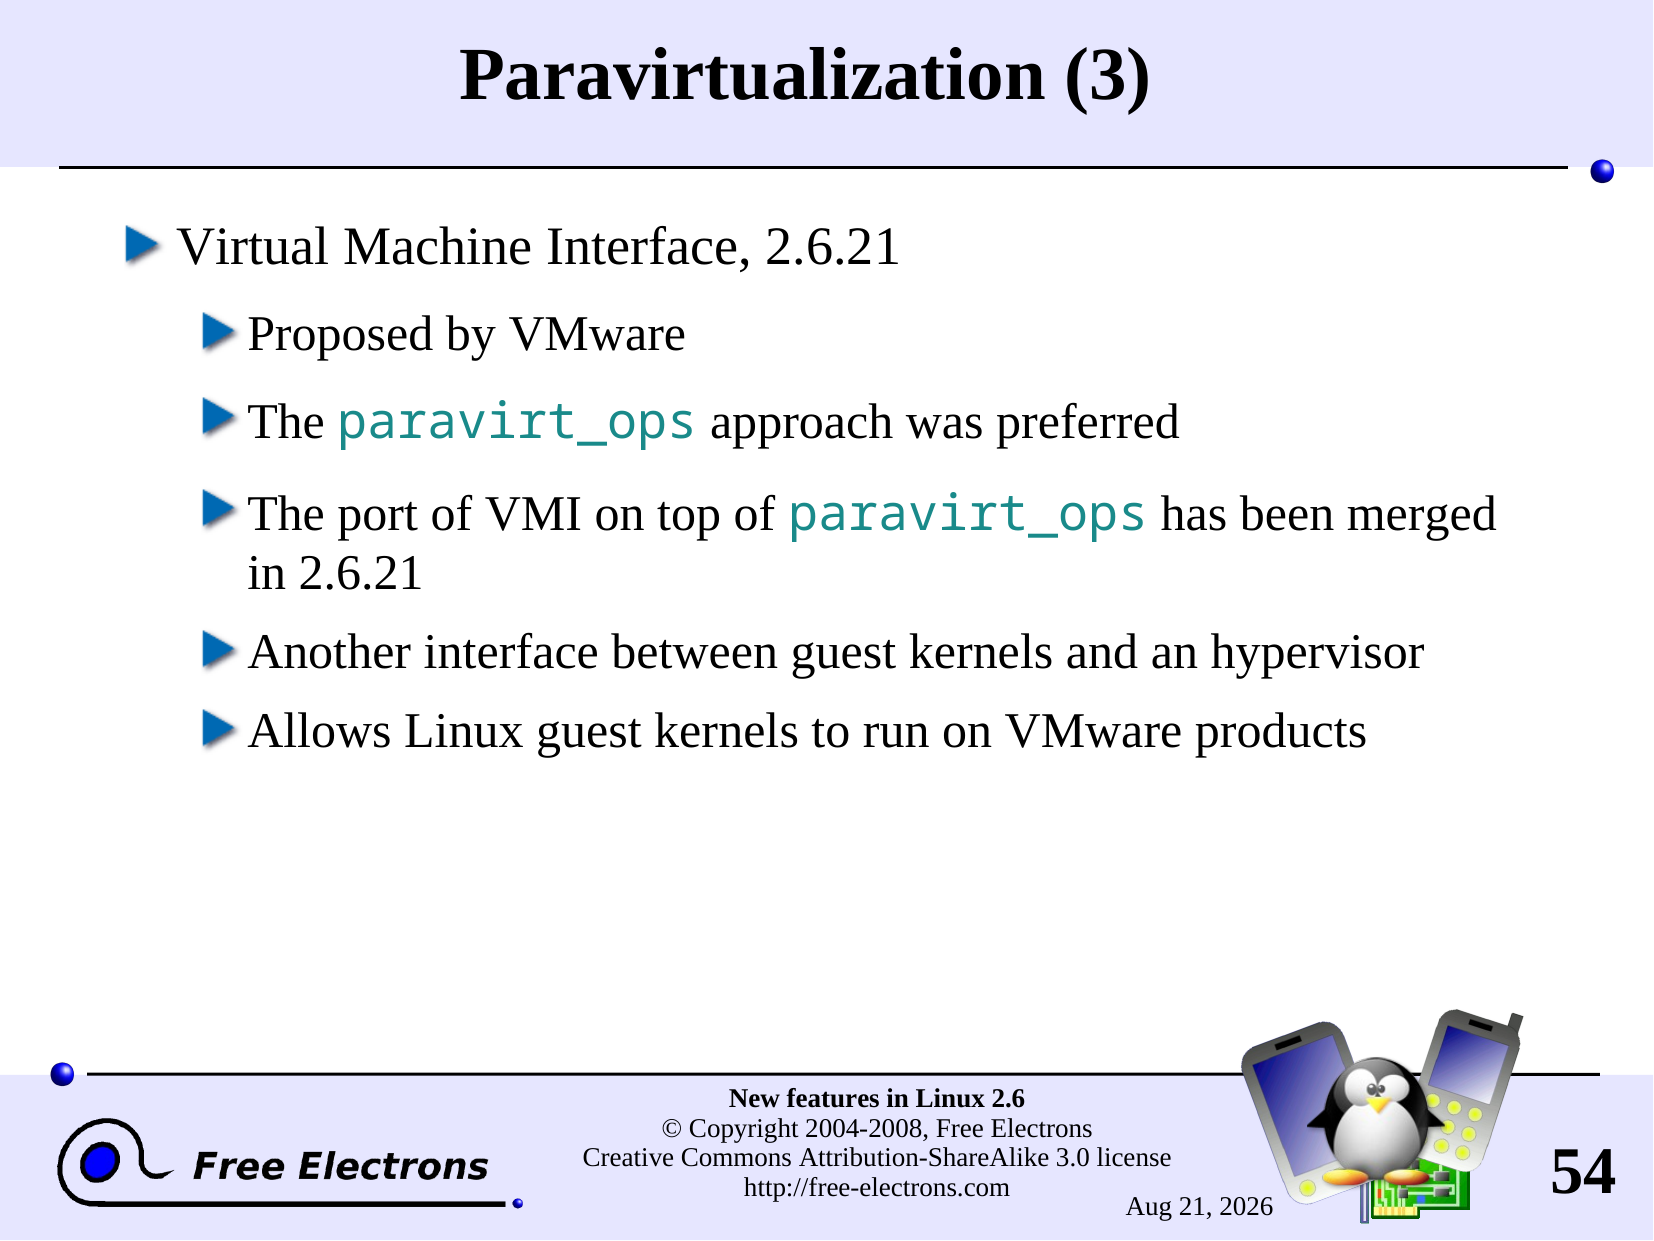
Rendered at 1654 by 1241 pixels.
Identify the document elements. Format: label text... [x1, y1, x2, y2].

picture [1231, 1007, 1538, 1241]
picture [50, 1107, 527, 1216]
list Virtual Machine Interface, 2.6.21 Proposed by VMware The paravirt_ops approach was preferred The port of VMI on top of paravirt_ops has been merged in 2.6.21 Another interface between guest kernels and an hypervisor Allows Linux guest kernels to run on VMware products [105, 216, 1518, 1066]
title Paravirtualization (3) [60, 25, 1551, 124]
